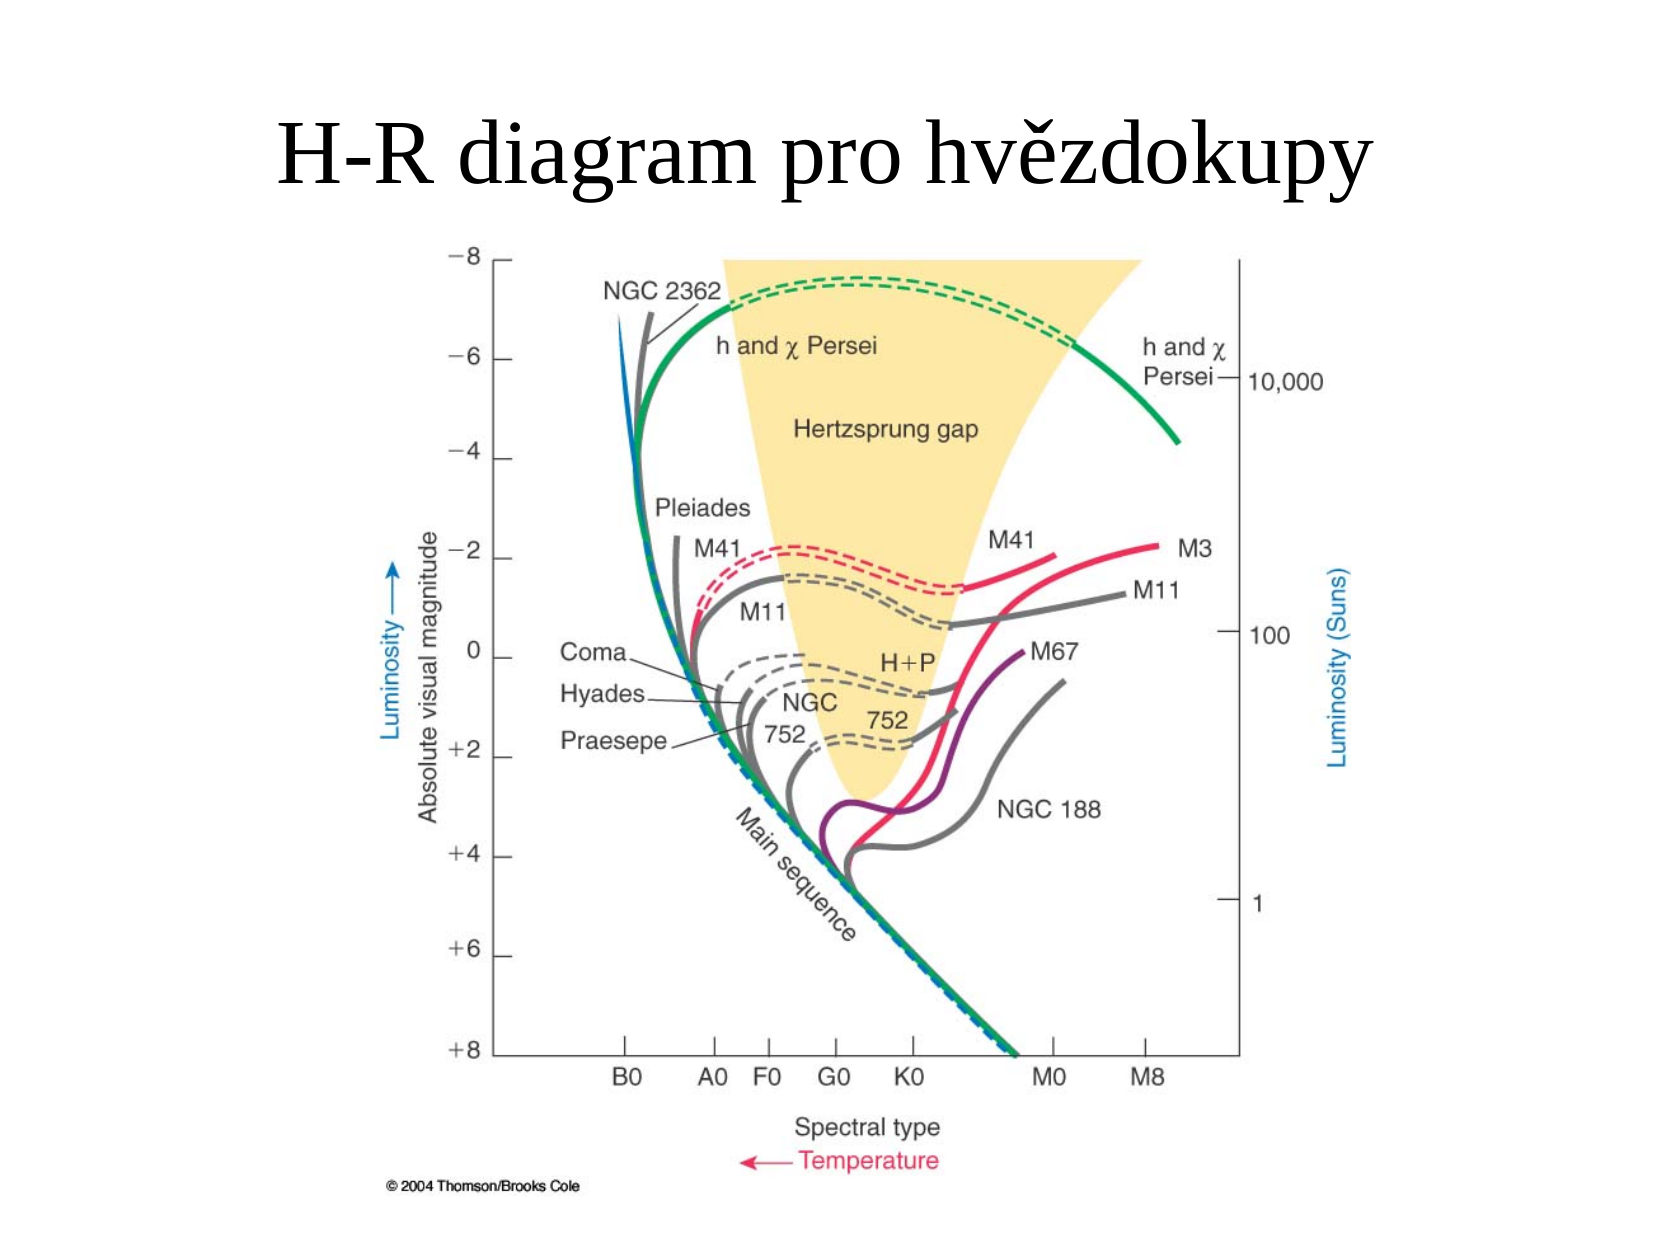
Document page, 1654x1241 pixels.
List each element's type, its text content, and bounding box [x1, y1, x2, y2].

picture [375, 241, 1351, 1201]
title H-R diagram pro hvězdokupy [82, 56, 1571, 250]
